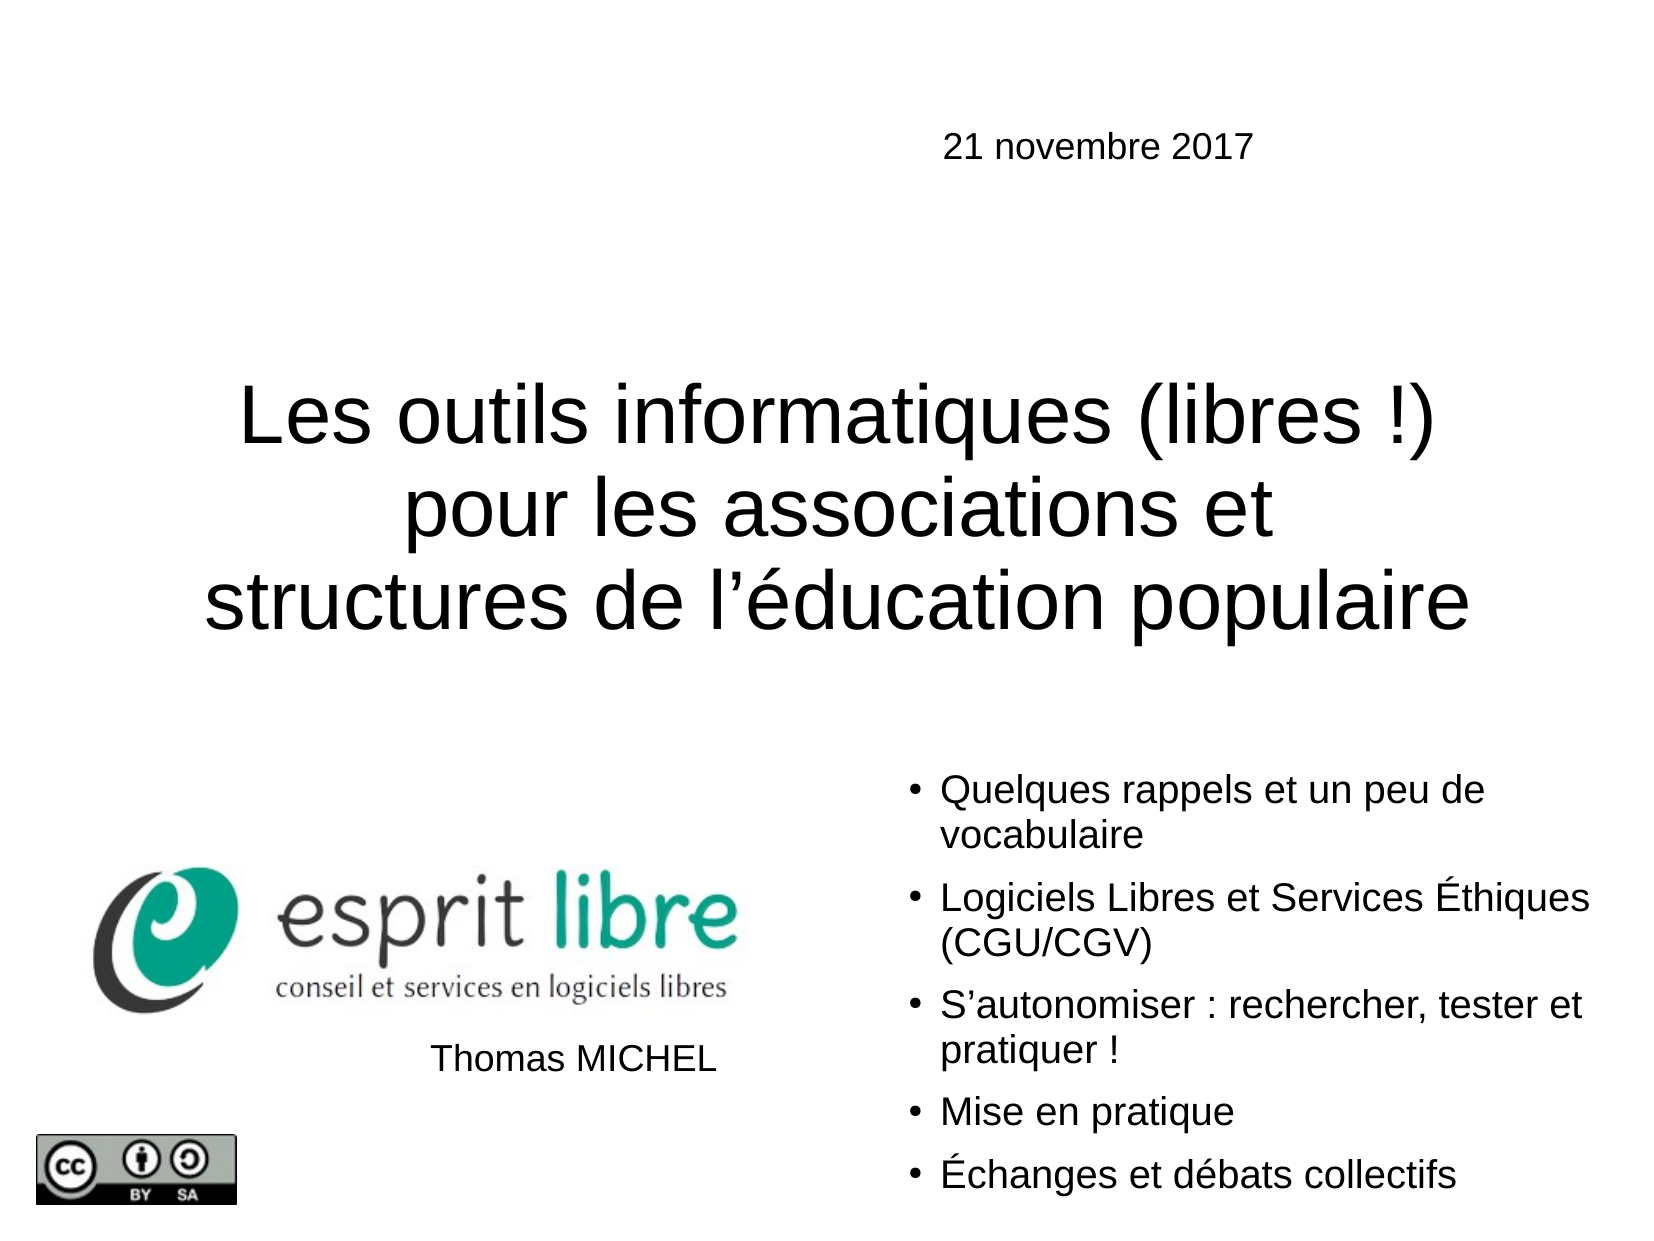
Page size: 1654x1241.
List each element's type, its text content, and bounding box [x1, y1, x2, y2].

text_box Thomas MICHEL [415, 1029, 733, 1087]
picture [70, 865, 756, 1016]
subtitle Les outils informatiques (libres !) pour les associations et structures de l’éducation populaire [118, 324, 1560, 691]
text_box 21 novembre 2017 [602, 118, 1595, 201]
picture [36, 1134, 237, 1205]
list Quelques rappels et un peu de vocabulaire Logiciels Libres et Services Éthiques (CGU/CGV) S’autonomiser : rechercher, tester et pratiquer ! Mise en pratique Échanges et débats collectifs [897, 767, 1630, 1205]
